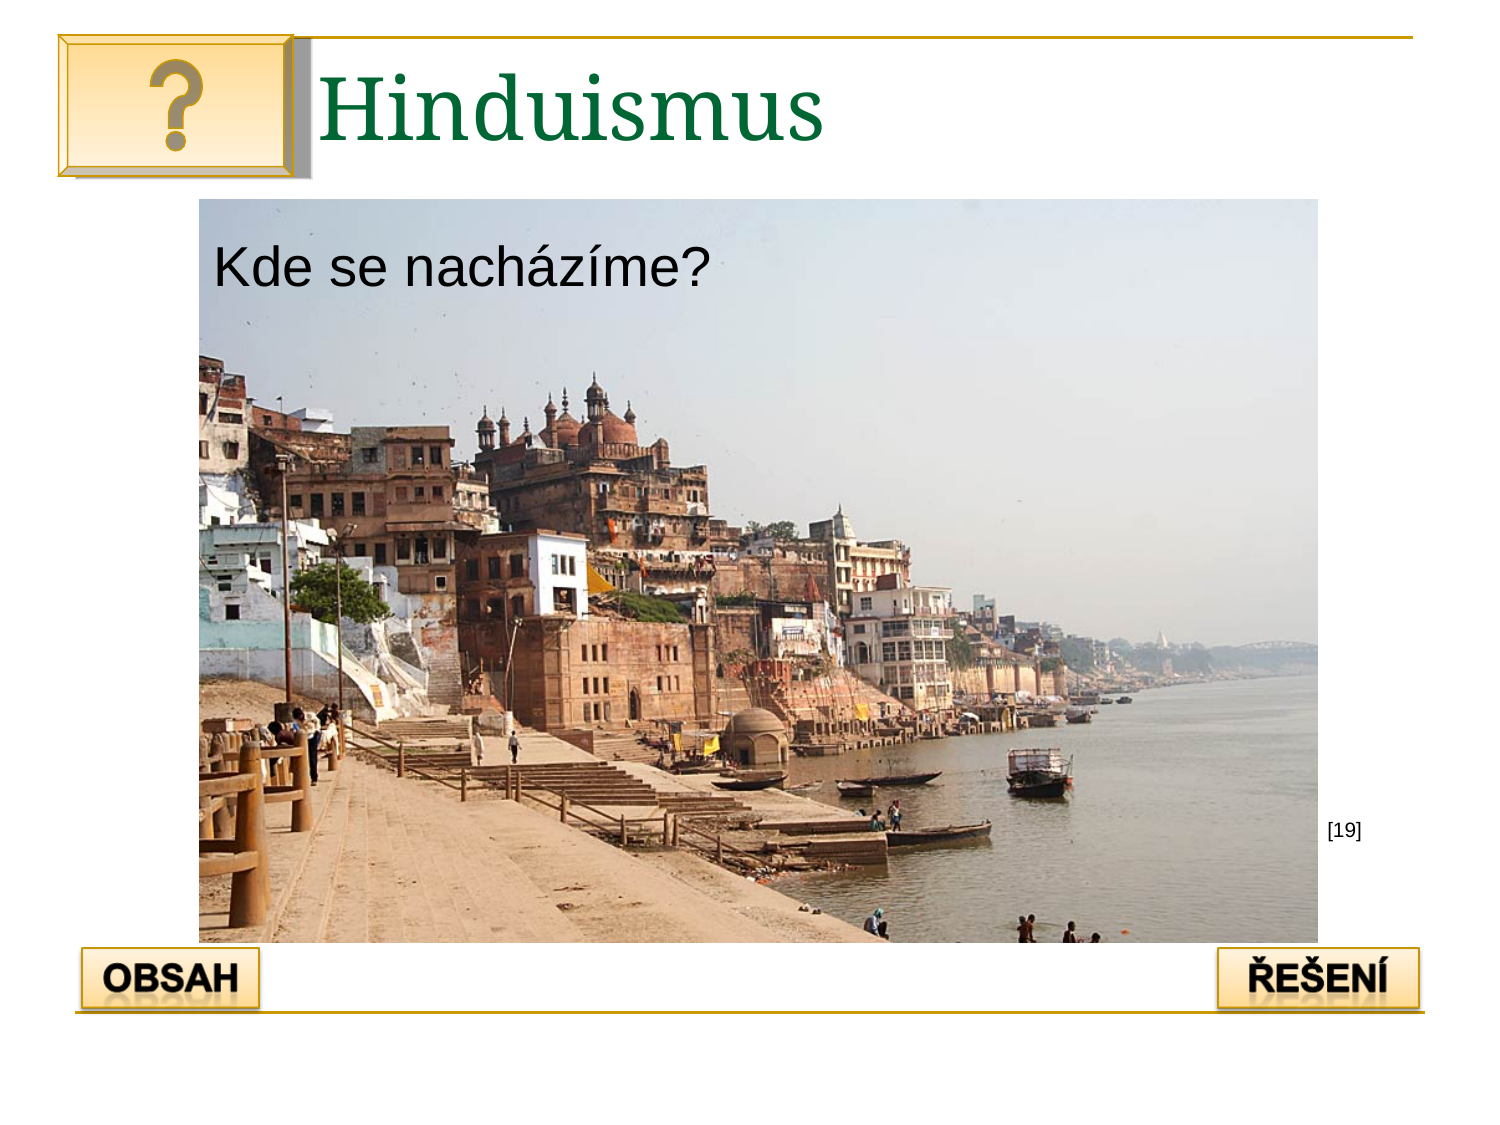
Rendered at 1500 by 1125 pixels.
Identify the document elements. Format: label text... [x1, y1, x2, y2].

text_box [19] [1312, 808, 1407, 850]
text_box Kde se nacházíme? [199, 222, 1126, 306]
text_box [199, 199, 1318, 943]
title Hinduismus [74, 45, 1430, 258]
text_box [60, 35, 293, 176]
picture [69, 938, 272, 1055]
picture [1209, 938, 1428, 1056]
